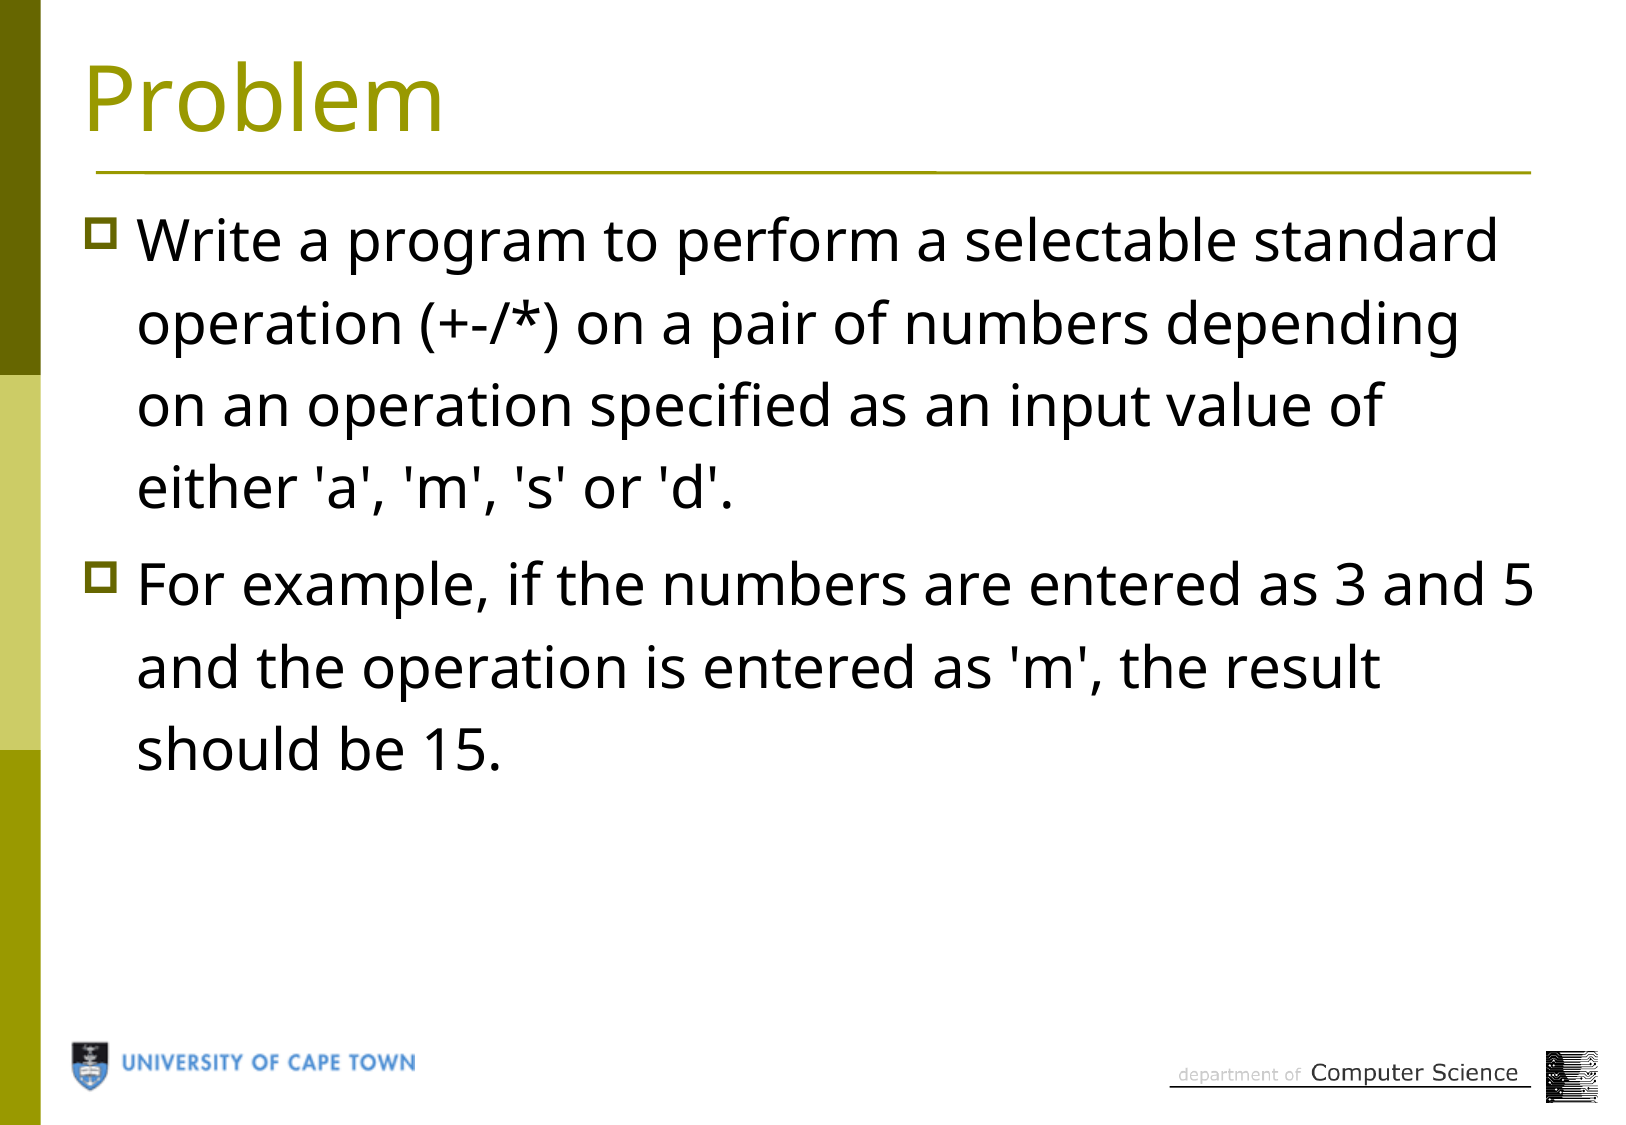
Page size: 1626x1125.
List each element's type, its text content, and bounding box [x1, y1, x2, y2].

list Write a program to perform a selectable standard operation (+-/*) on a pair of numbers depending on an operation specified as an input value of either 'a', 'm', 's' or 'd'. For example, if the numbers are entered as 3 and 5 and the operation is entered as 'm', the result should be 15. [81, 196, 1543, 991]
picture [1169, 1043, 1532, 1091]
picture [61, 1024, 415, 1103]
picture [1546, 1051, 1598, 1103]
title Problem [81, 36, 1543, 165]
